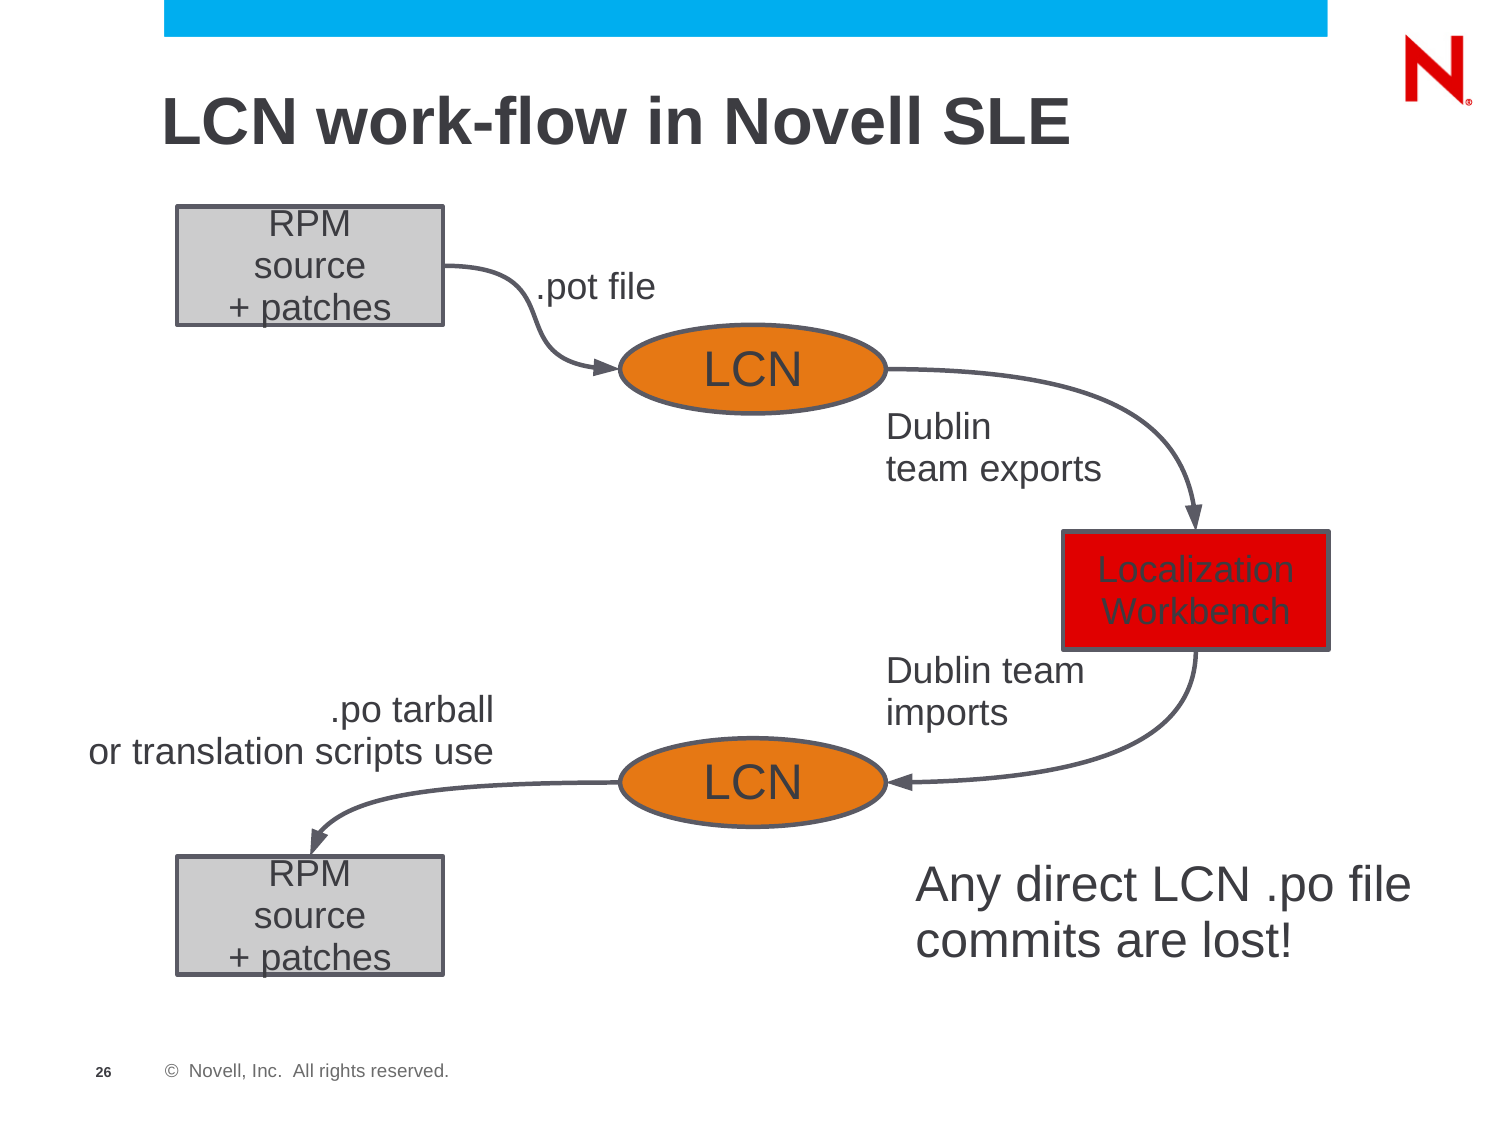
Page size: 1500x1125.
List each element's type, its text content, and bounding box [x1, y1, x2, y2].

text_box Any direct LCN .po file commits are lost! [915, 856, 1413, 968]
text_box LCN [620, 324, 886, 414]
text_box Localization Workbench [1062, 531, 1329, 650]
text_box LCN [620, 738, 886, 827]
picture [1403, 32, 1473, 107]
text_box RPM source + patches [177, 206, 443, 325]
title LCN work-flow in Novell SLE [161, 41, 1383, 205]
text_box RPM source + patches [177, 856, 443, 975]
